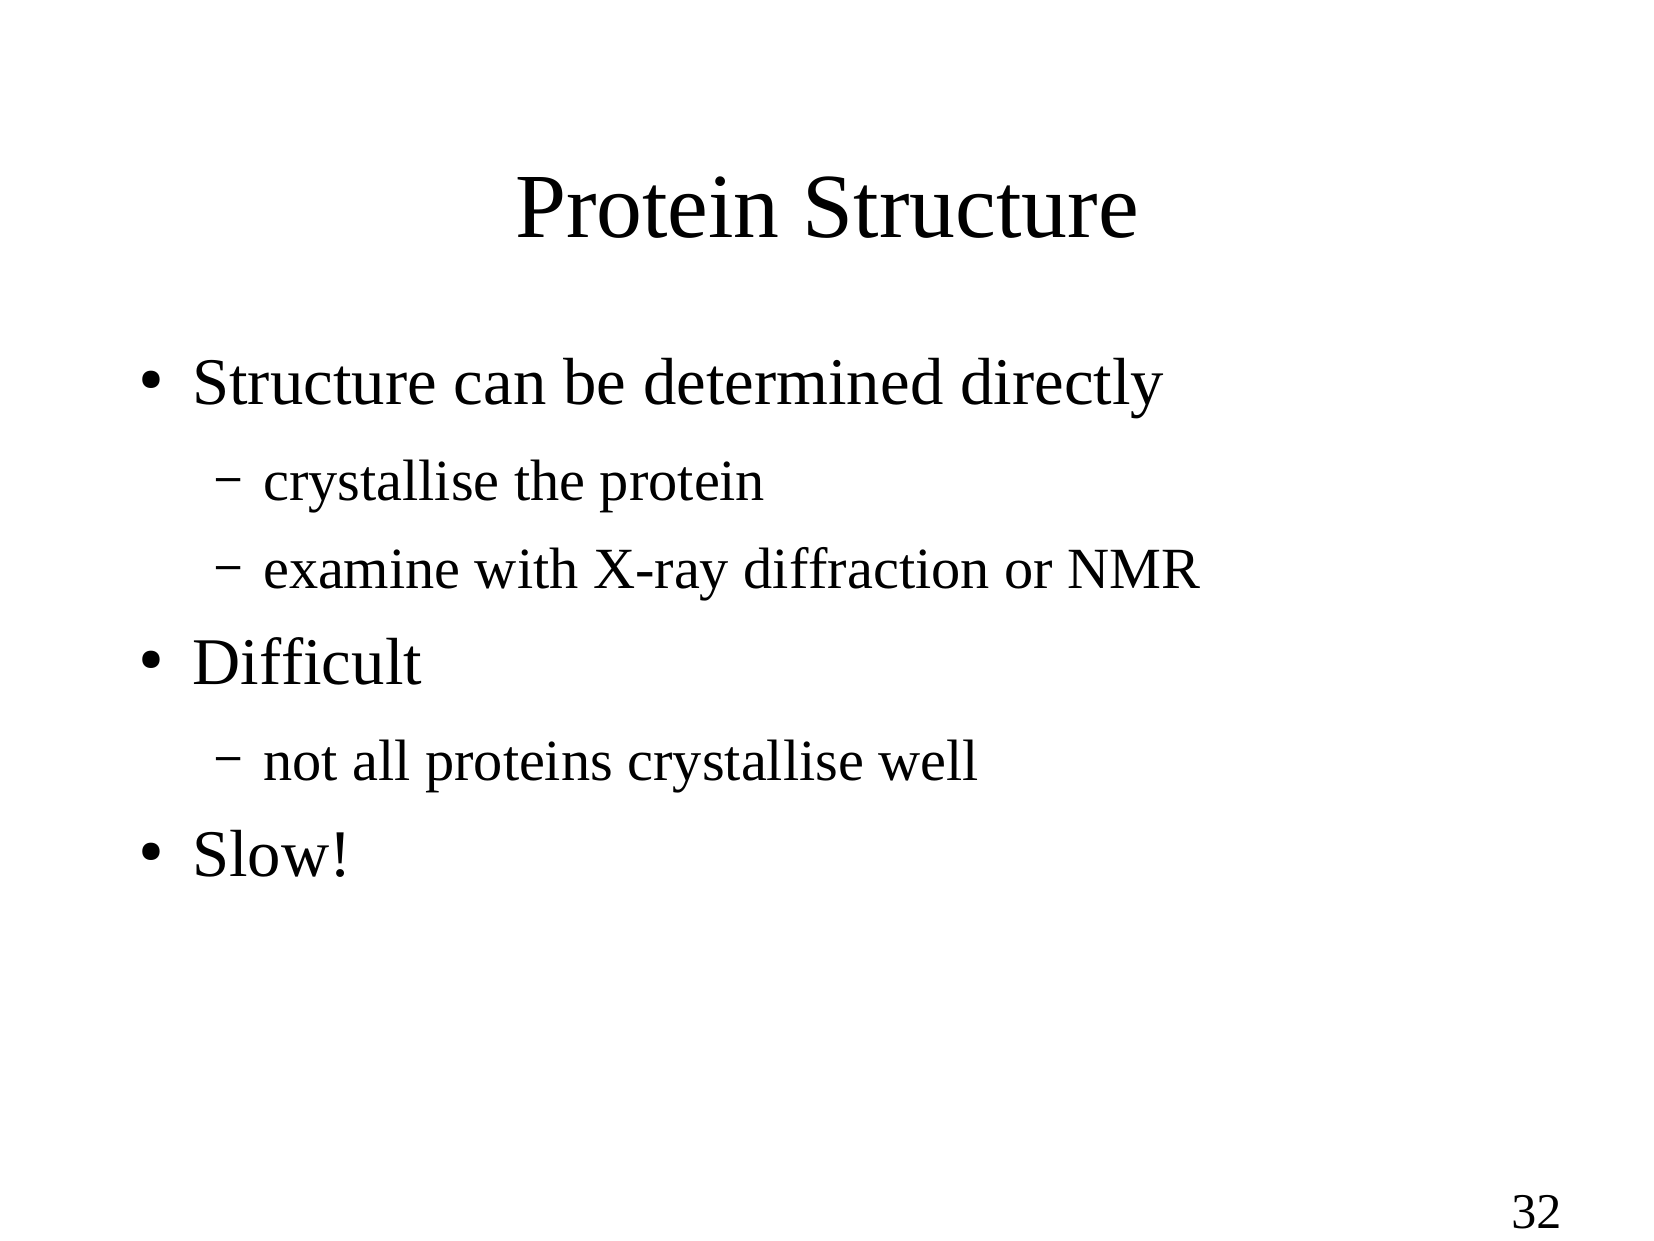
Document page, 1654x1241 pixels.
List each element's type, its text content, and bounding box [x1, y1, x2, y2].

list Structure can be determined directly crystallise the protein examine with X-ray diffraction or NMR Difficult not all proteins crystallise well Slow! [121, 344, 1534, 1127]
title Protein Structure [121, 102, 1534, 311]
text_box <number> [1511, 1183, 1654, 1241]
